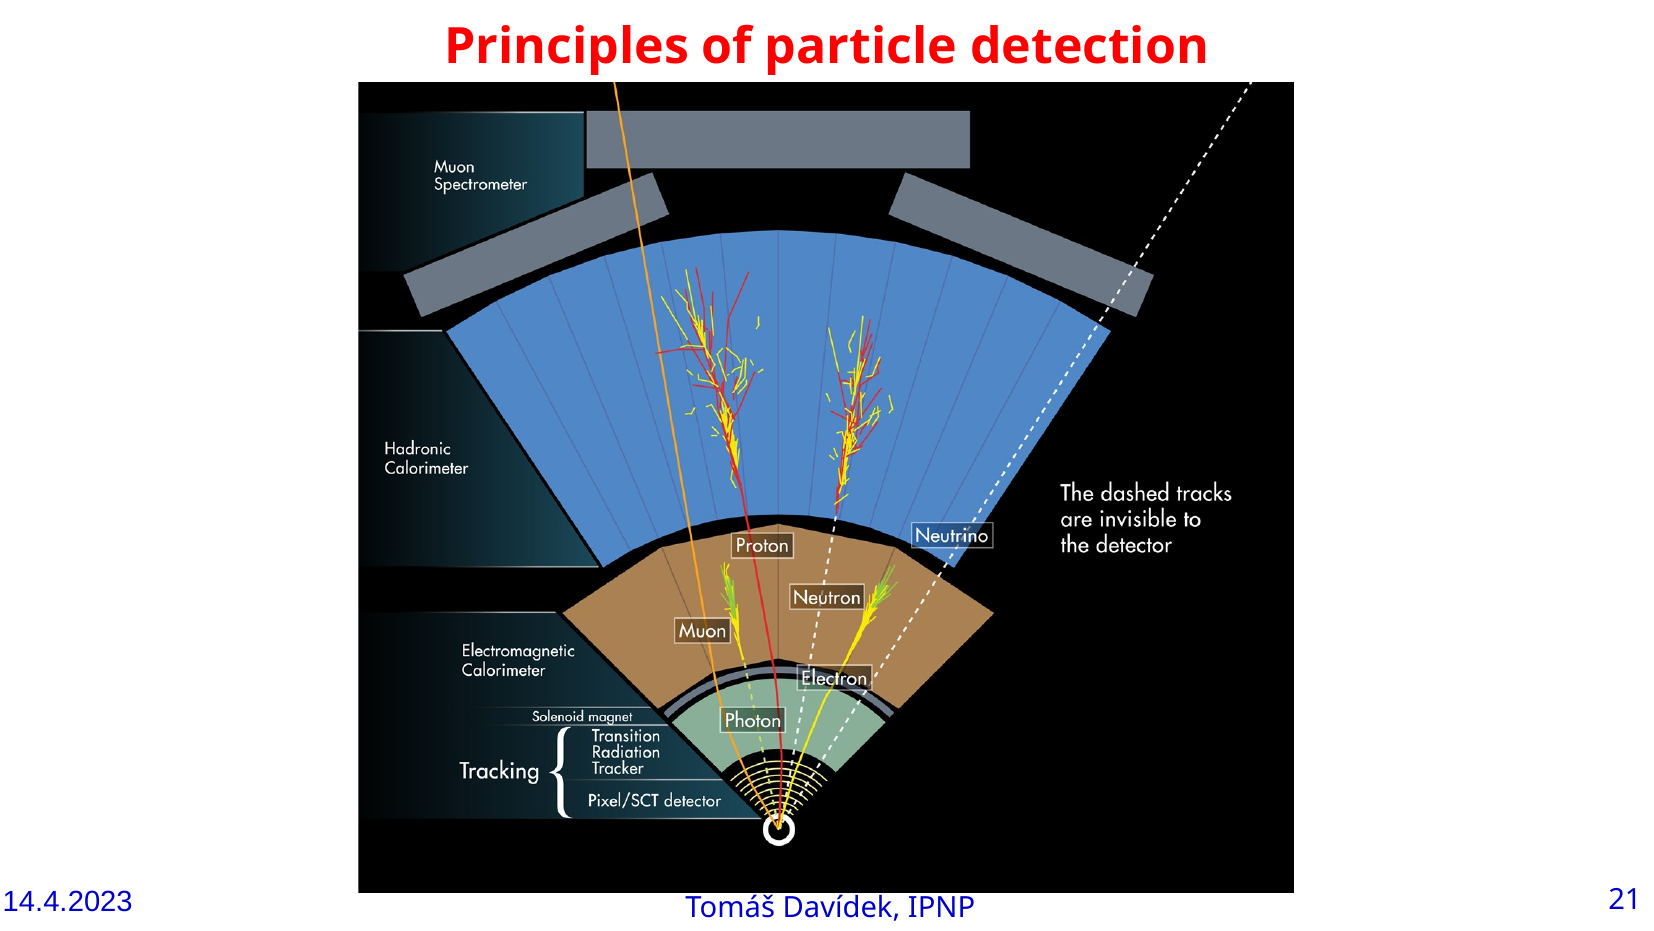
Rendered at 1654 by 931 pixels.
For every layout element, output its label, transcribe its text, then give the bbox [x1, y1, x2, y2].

title Principles of particle detection [82, 0, 1571, 89]
picture [358, 82, 1294, 893]
